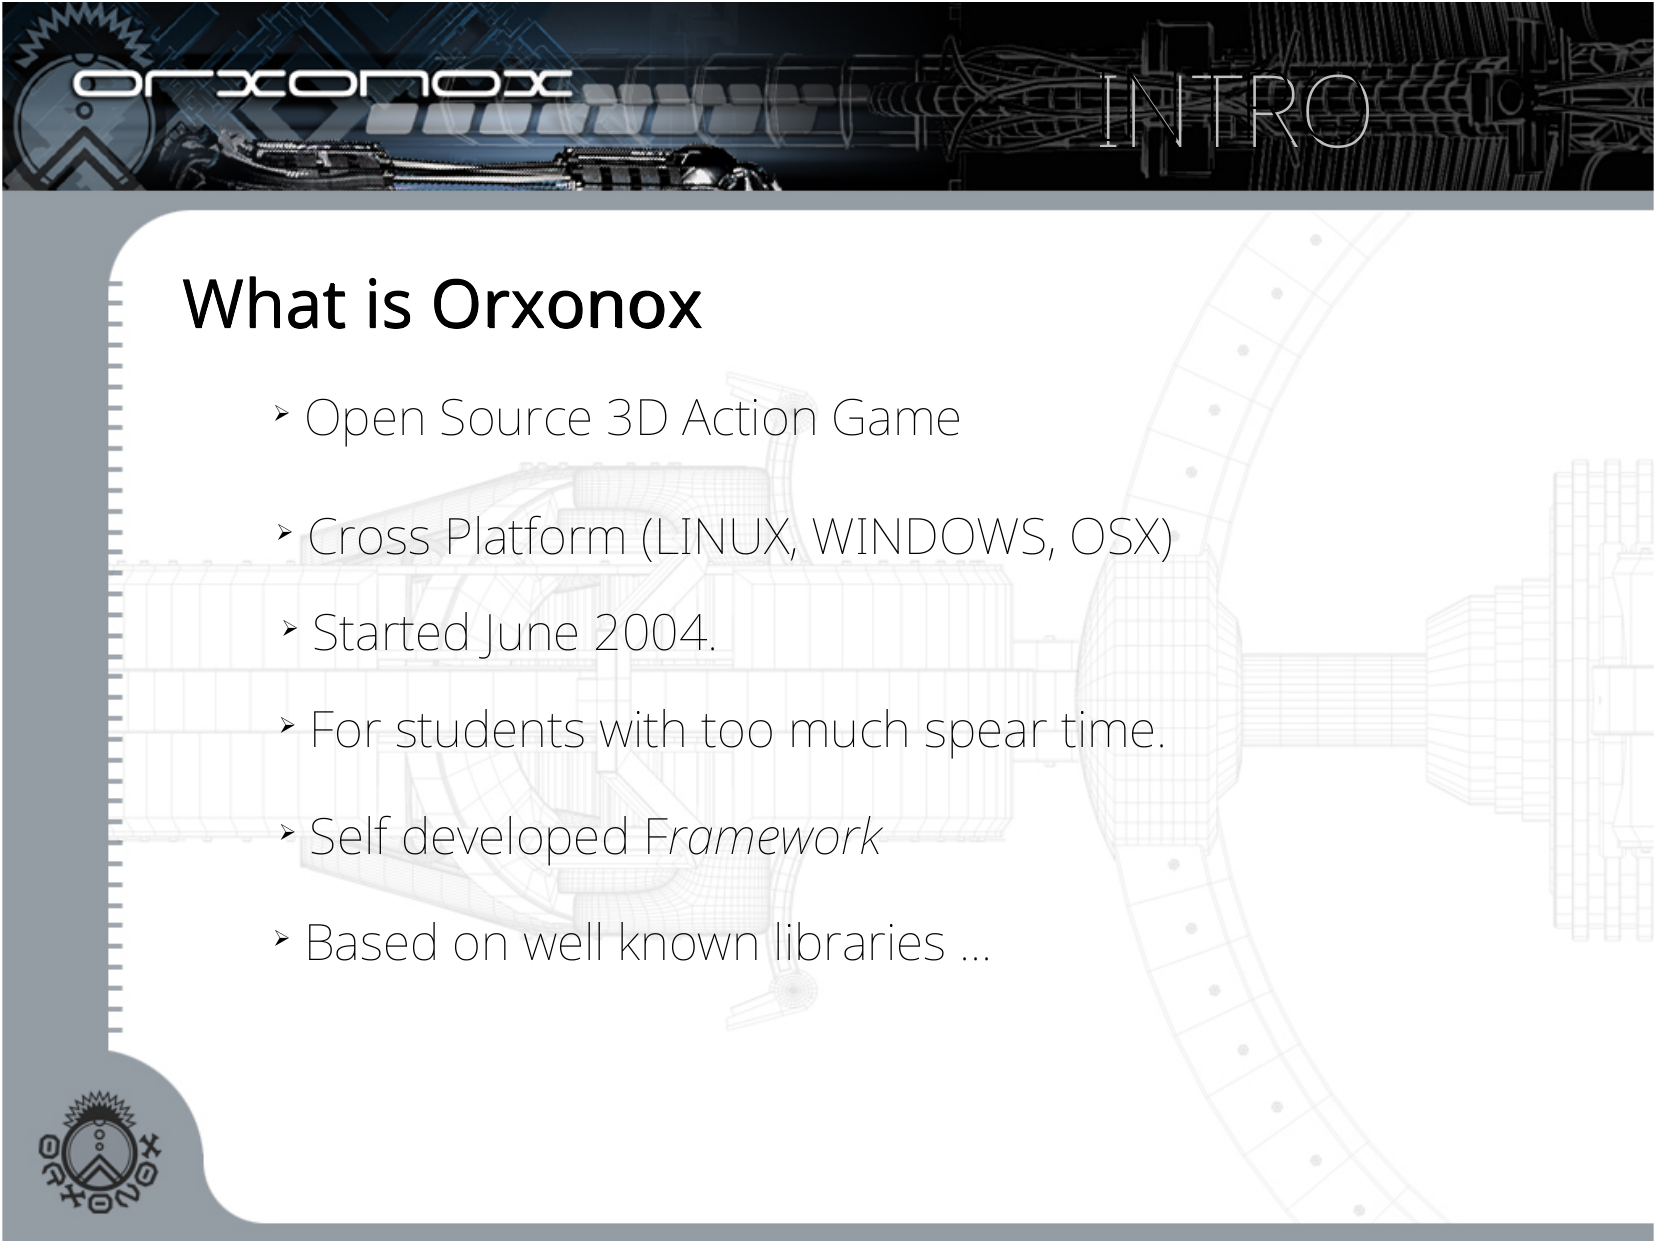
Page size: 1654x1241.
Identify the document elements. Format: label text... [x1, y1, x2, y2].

text_box Started June 2004. [195, 589, 1538, 659]
text_box Cross Platform (LINUX, WINDOWS, OSX) [190, 493, 1538, 563]
picture [2, 2, 1654, 1241]
text_box For students with too much spear time. [193, 686, 1470, 756]
text_box Based on well known libraries ... [187, 900, 1464, 969]
text_box What is Orxonox [182, 256, 1064, 324]
text_box INTRO [1038, 26, 1501, 151]
text_box Self developed Framework [193, 793, 1470, 863]
text_box Open Source 3D Action Game [187, 375, 1186, 444]
